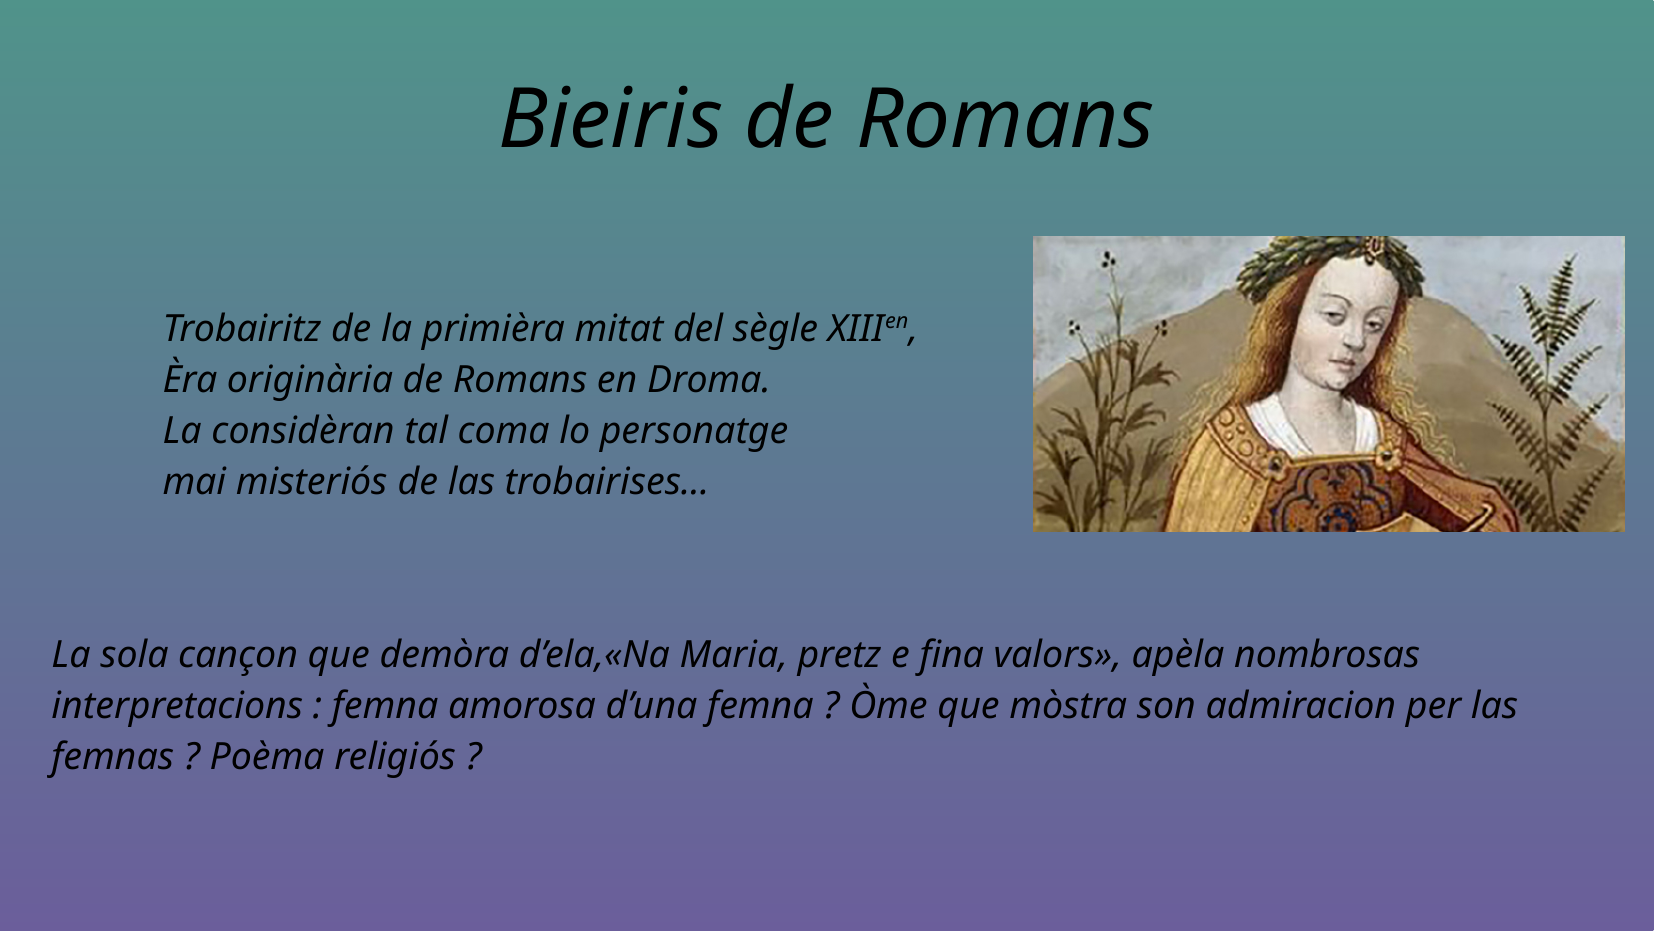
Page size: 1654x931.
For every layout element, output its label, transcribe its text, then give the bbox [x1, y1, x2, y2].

title Bieiris de Romans [82, 37, 1571, 193]
text_box Trobairitz de la primièra mitat del sègle XIIIen, Èra originària de Romans en Droma. La considèran tal coma lo personatge mai misteriós de las trobairises... [147, 293, 965, 527]
picture [1033, 236, 1625, 532]
text_box La sola cançon que demòra d’ela,«Na Maria, pretz e fina valors», apèla nombrosas interpretacions : femna amorosa d’una femna ? Òme que mòstra son admiracion per las femnas ? Poèma religiós ? [36, 620, 1617, 809]
